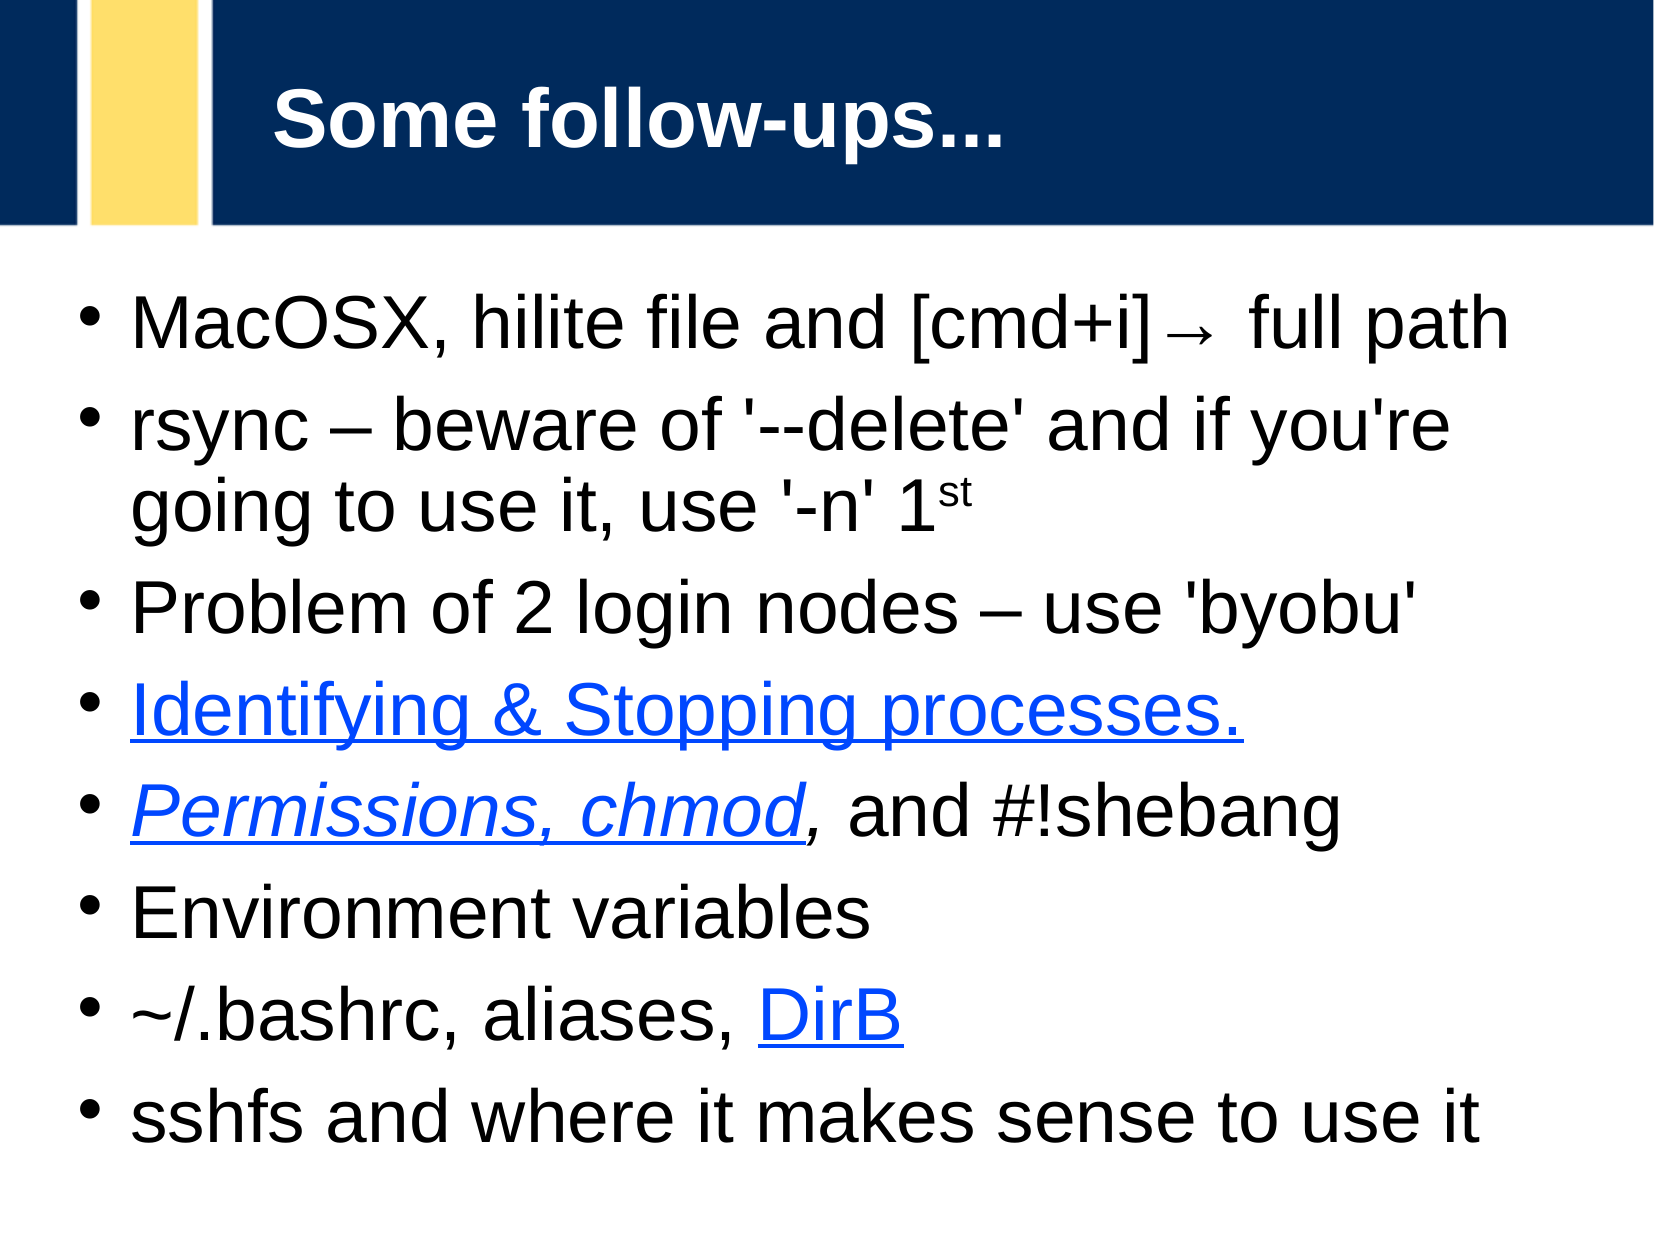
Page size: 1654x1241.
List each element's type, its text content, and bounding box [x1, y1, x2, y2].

subtitle MacOSX, hilite file and [cmd+i]→ full path rsync – beware of '--delete' and if you're going to use it, use '-n' 1st Problem of 2 login nodes – use 'byobu' Identifying & Stopping processes. Permissions, chmod, and #!shebang Environment variables ~/.bashrc, aliases, DirB sshfs and where it makes sense to use it [44, 276, 1621, 1216]
title Some follow-ups... [257, 0, 1654, 228]
picture [0, 0, 1654, 1241]
